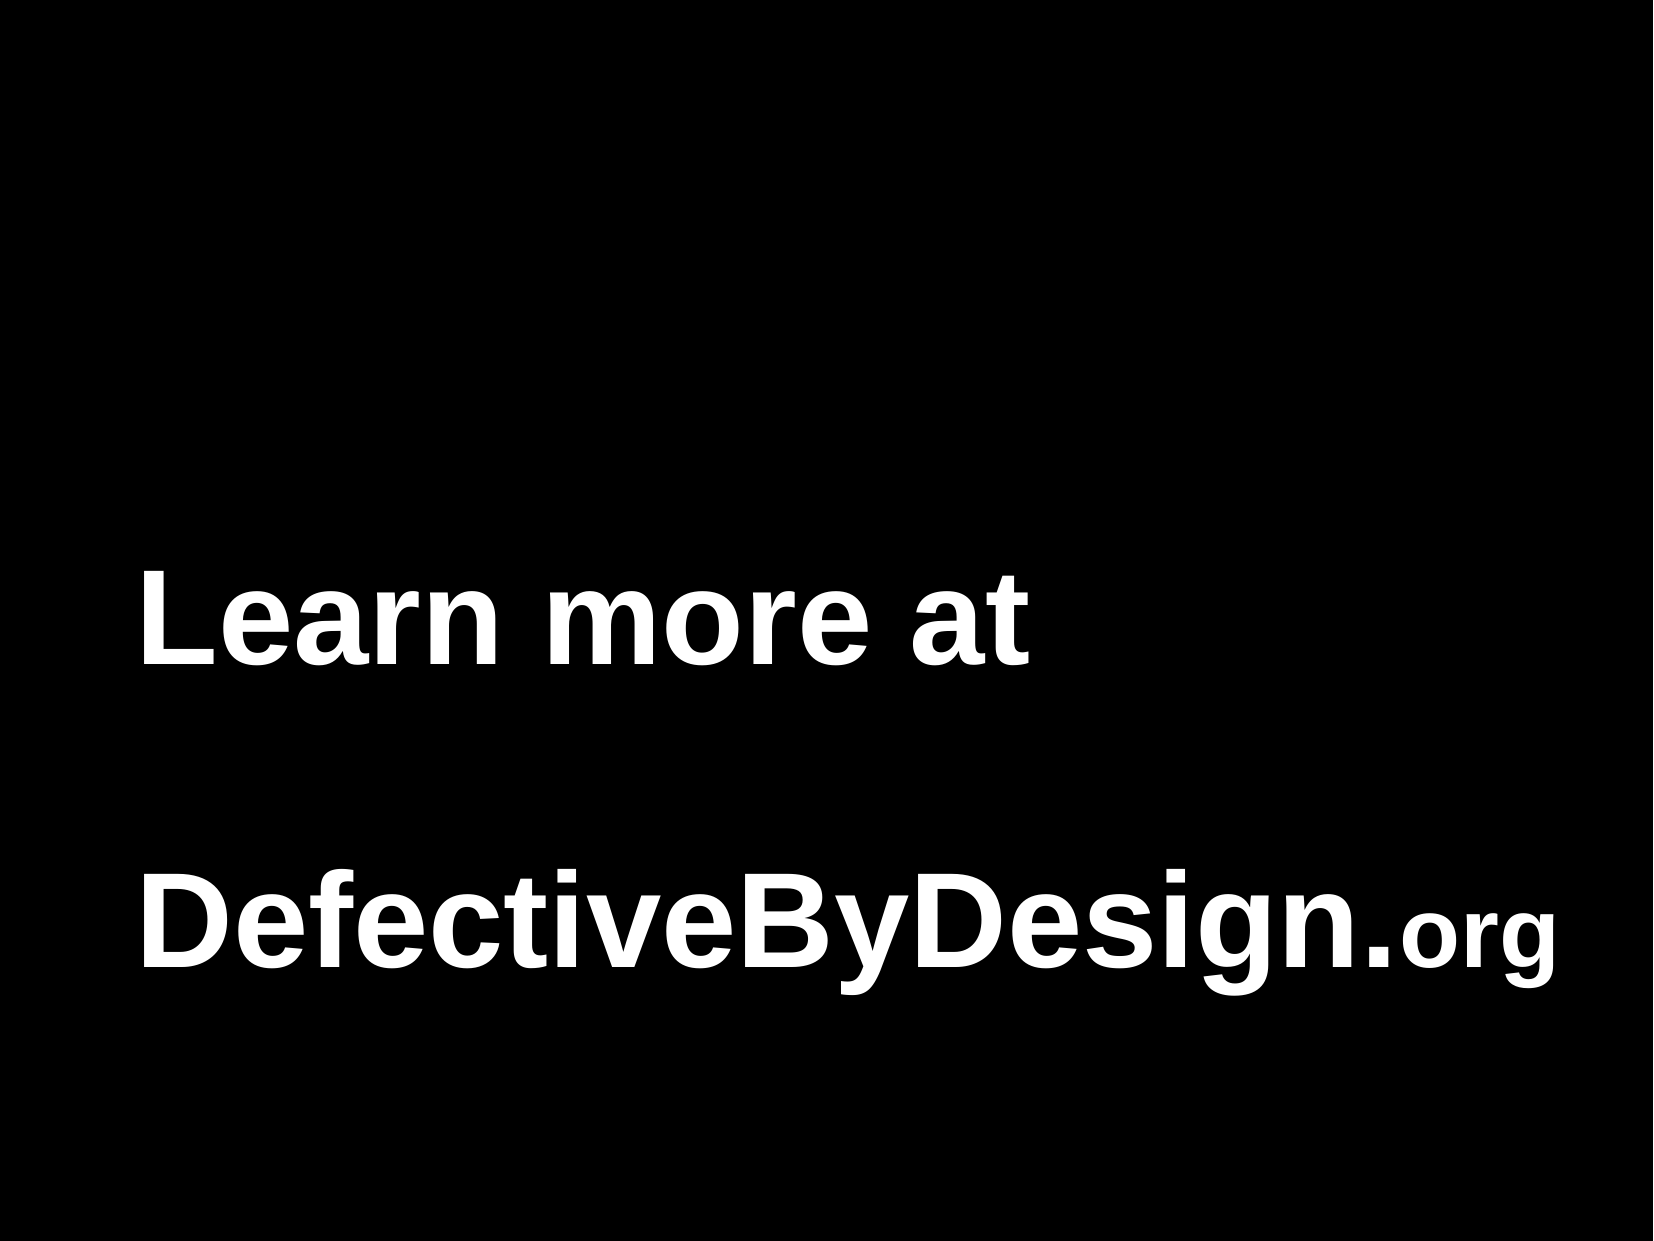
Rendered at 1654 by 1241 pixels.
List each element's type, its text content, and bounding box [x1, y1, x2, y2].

text_box Learn more at DefectiveByDesign.org [120, 534, 1576, 1005]
